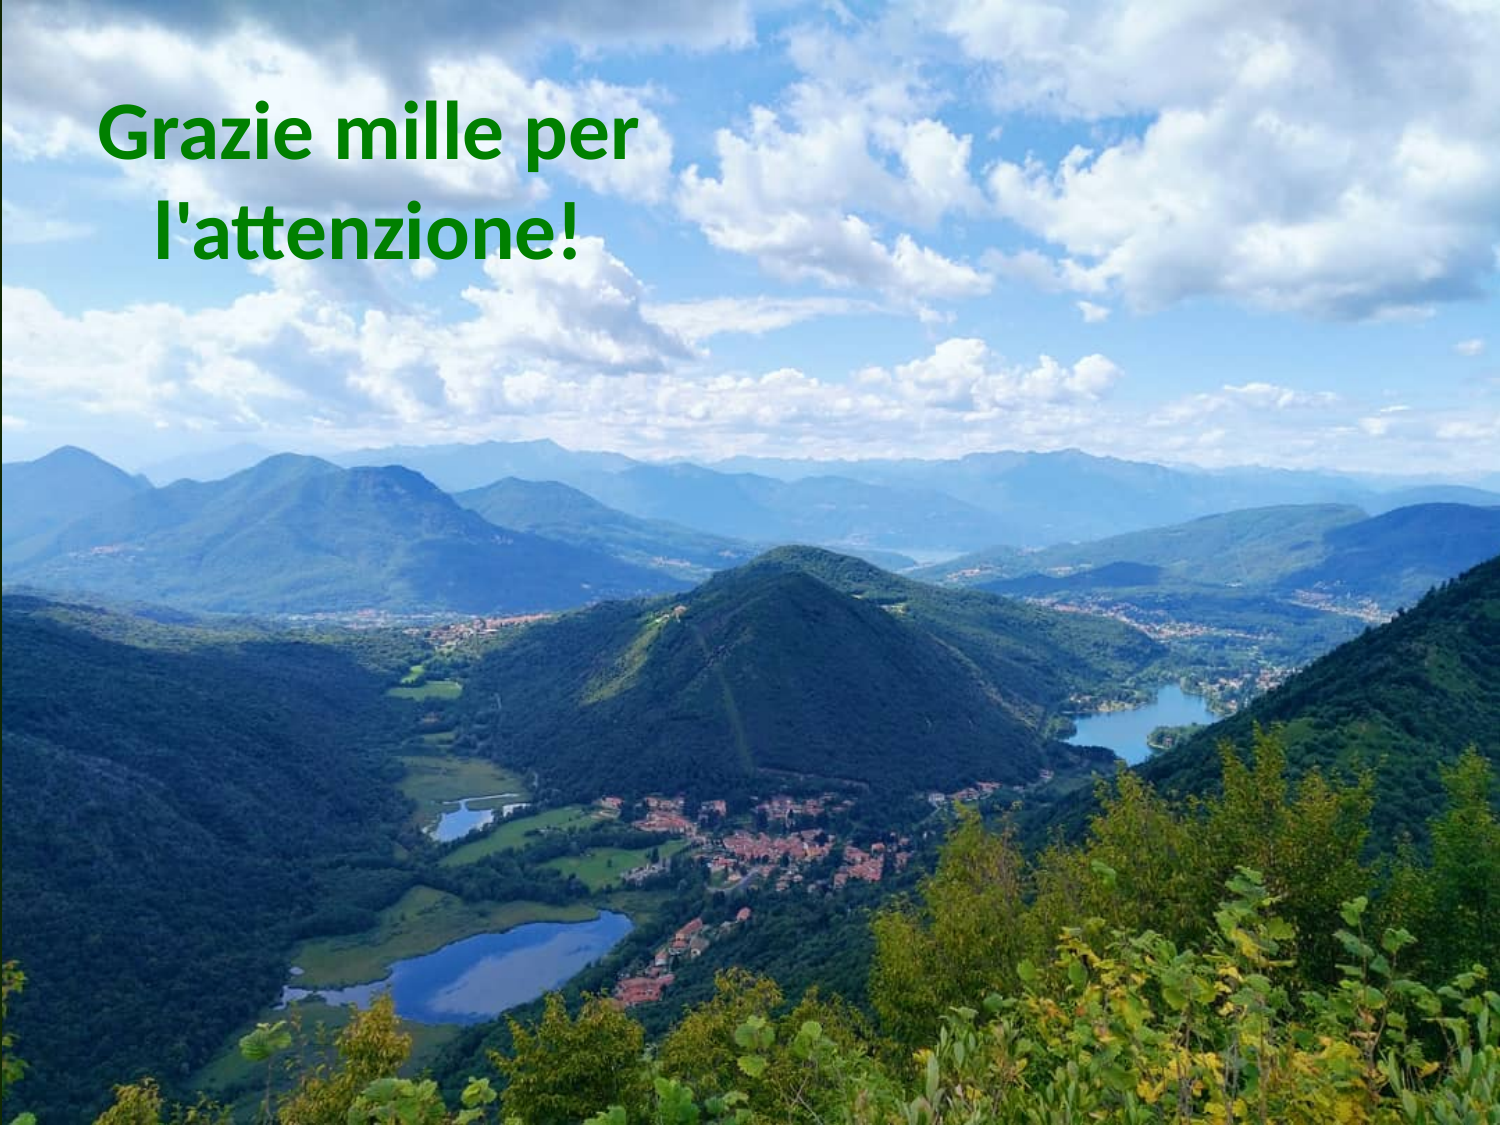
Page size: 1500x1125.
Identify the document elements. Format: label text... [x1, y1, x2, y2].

text_box Grazie mille per l'attenzione! [23, 0, 715, 355]
picture [0, 0, 1500, 1125]
